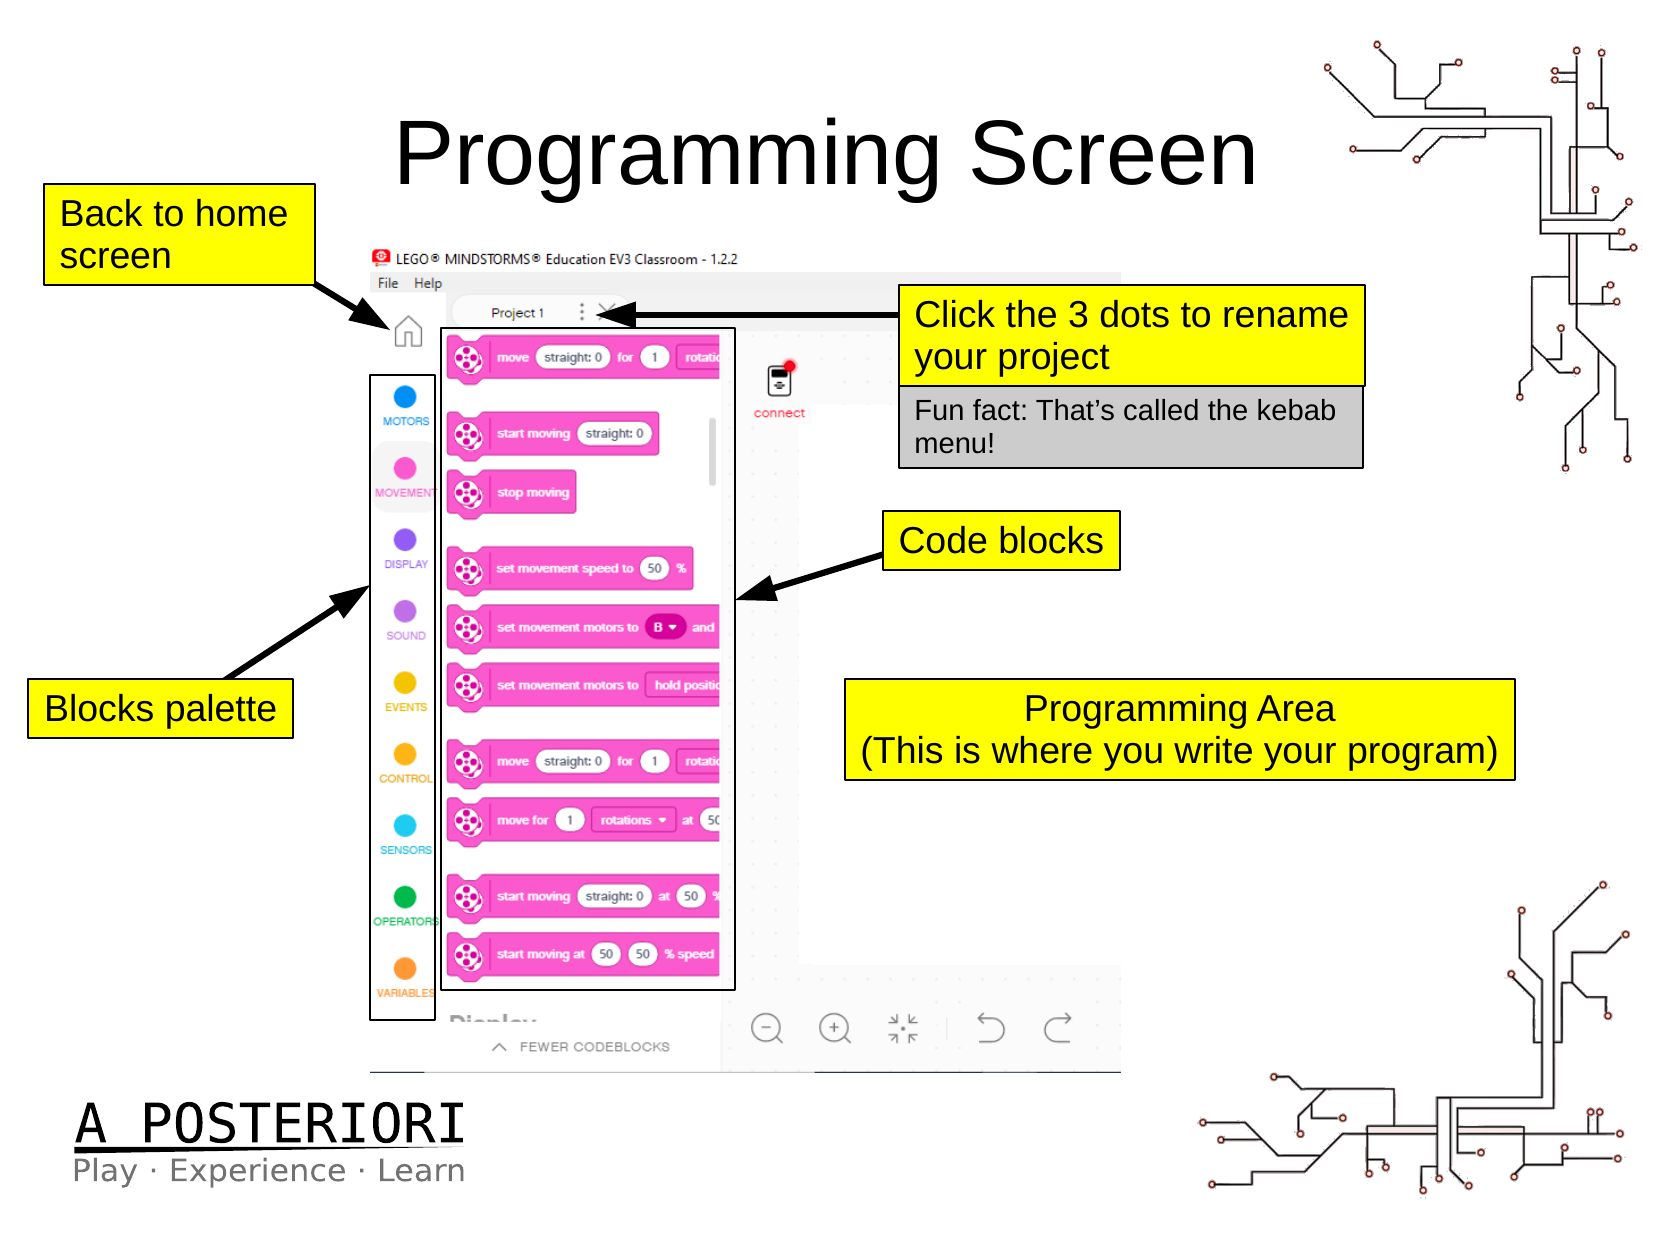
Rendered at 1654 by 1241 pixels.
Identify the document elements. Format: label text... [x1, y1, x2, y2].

picture [636, 318, 1121, 598]
text_box Blocks palette [28, 679, 293, 739]
picture [370, 246, 1121, 1073]
text_box Programming Area (This is where you write your program) [844, 679, 1516, 781]
picture [1305, 35, 1643, 495]
text_box Code blocks [882, 511, 1121, 571]
picture [1177, 863, 1635, 1200]
text_box Back to home screen [43, 184, 316, 286]
title Programming Screen [82, 49, 1571, 257]
text_box Click the 3 dots to rename your project [898, 285, 1366, 386]
picture [371, 376, 434, 1019]
text_box Fun fact: That’s called the kebab menu! [898, 385, 1364, 469]
picture [442, 329, 734, 989]
